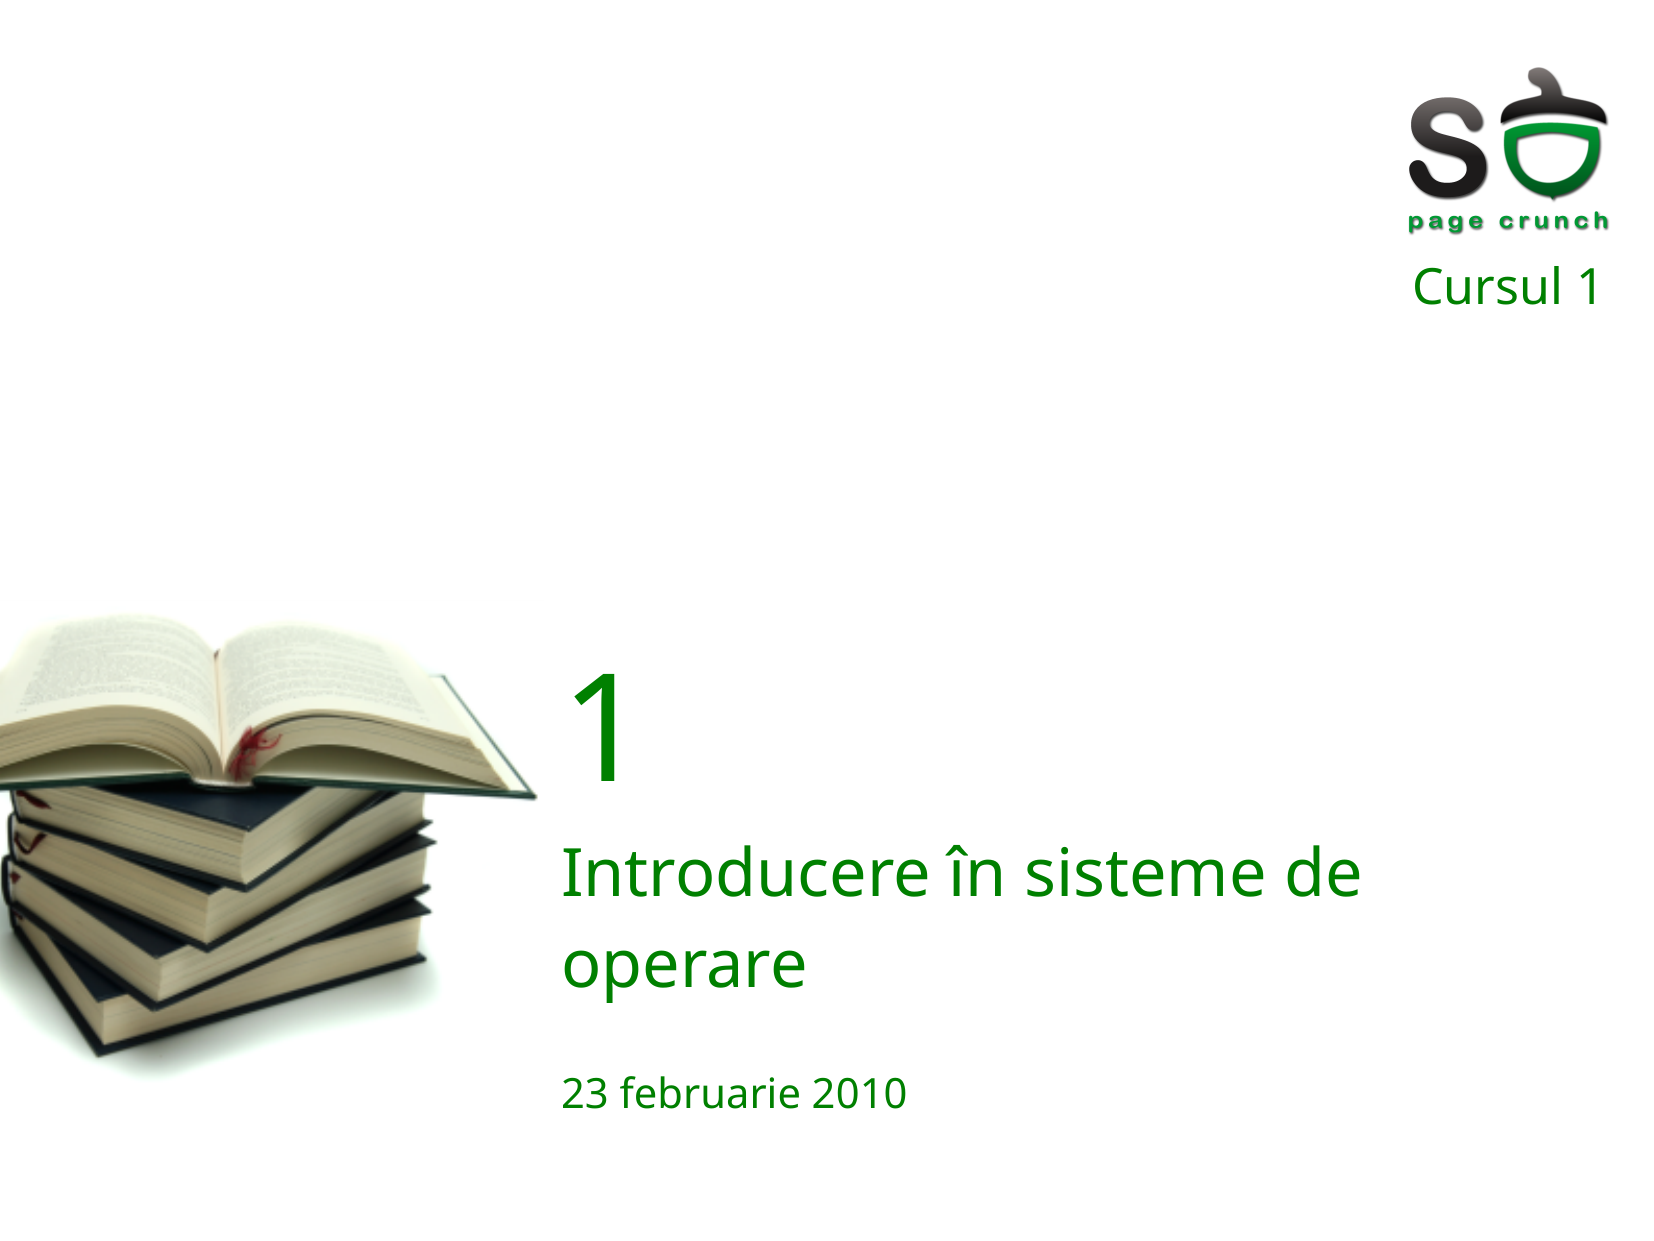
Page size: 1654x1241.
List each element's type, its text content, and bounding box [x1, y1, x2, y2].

picture [1405, 64, 1613, 238]
picture [0, 599, 544, 1087]
subtitle 1 Introducere în sisteme de operare 23 februarie 2010 [561, 657, 1565, 1085]
title Cursul 1 [1387, 248, 1630, 323]
